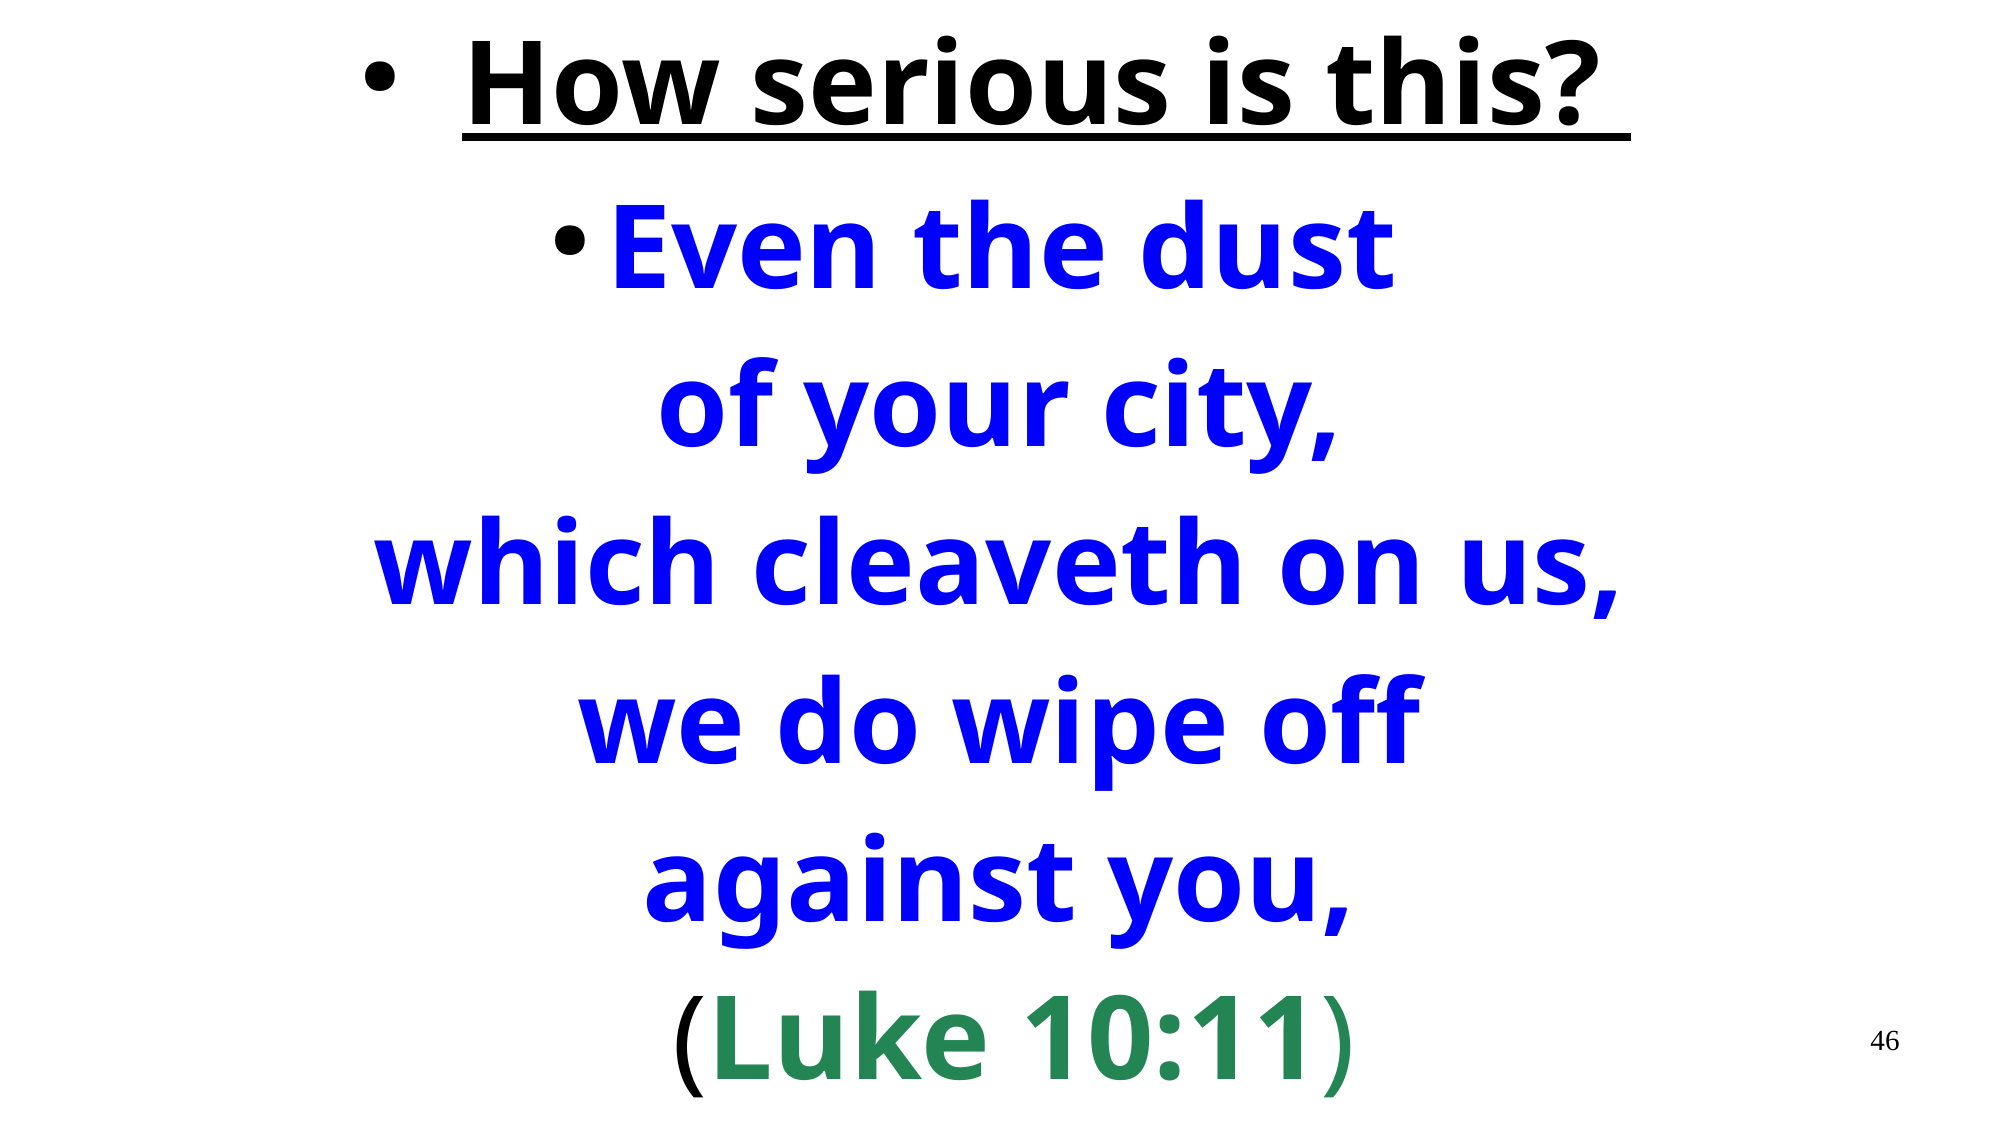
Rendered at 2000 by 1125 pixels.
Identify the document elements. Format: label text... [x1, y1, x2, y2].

list How serious is this? Even the dust of your city, which cleaveth on us, we do wipe off against you, (Luke 10:11) [0, 0, 1996, 1123]
